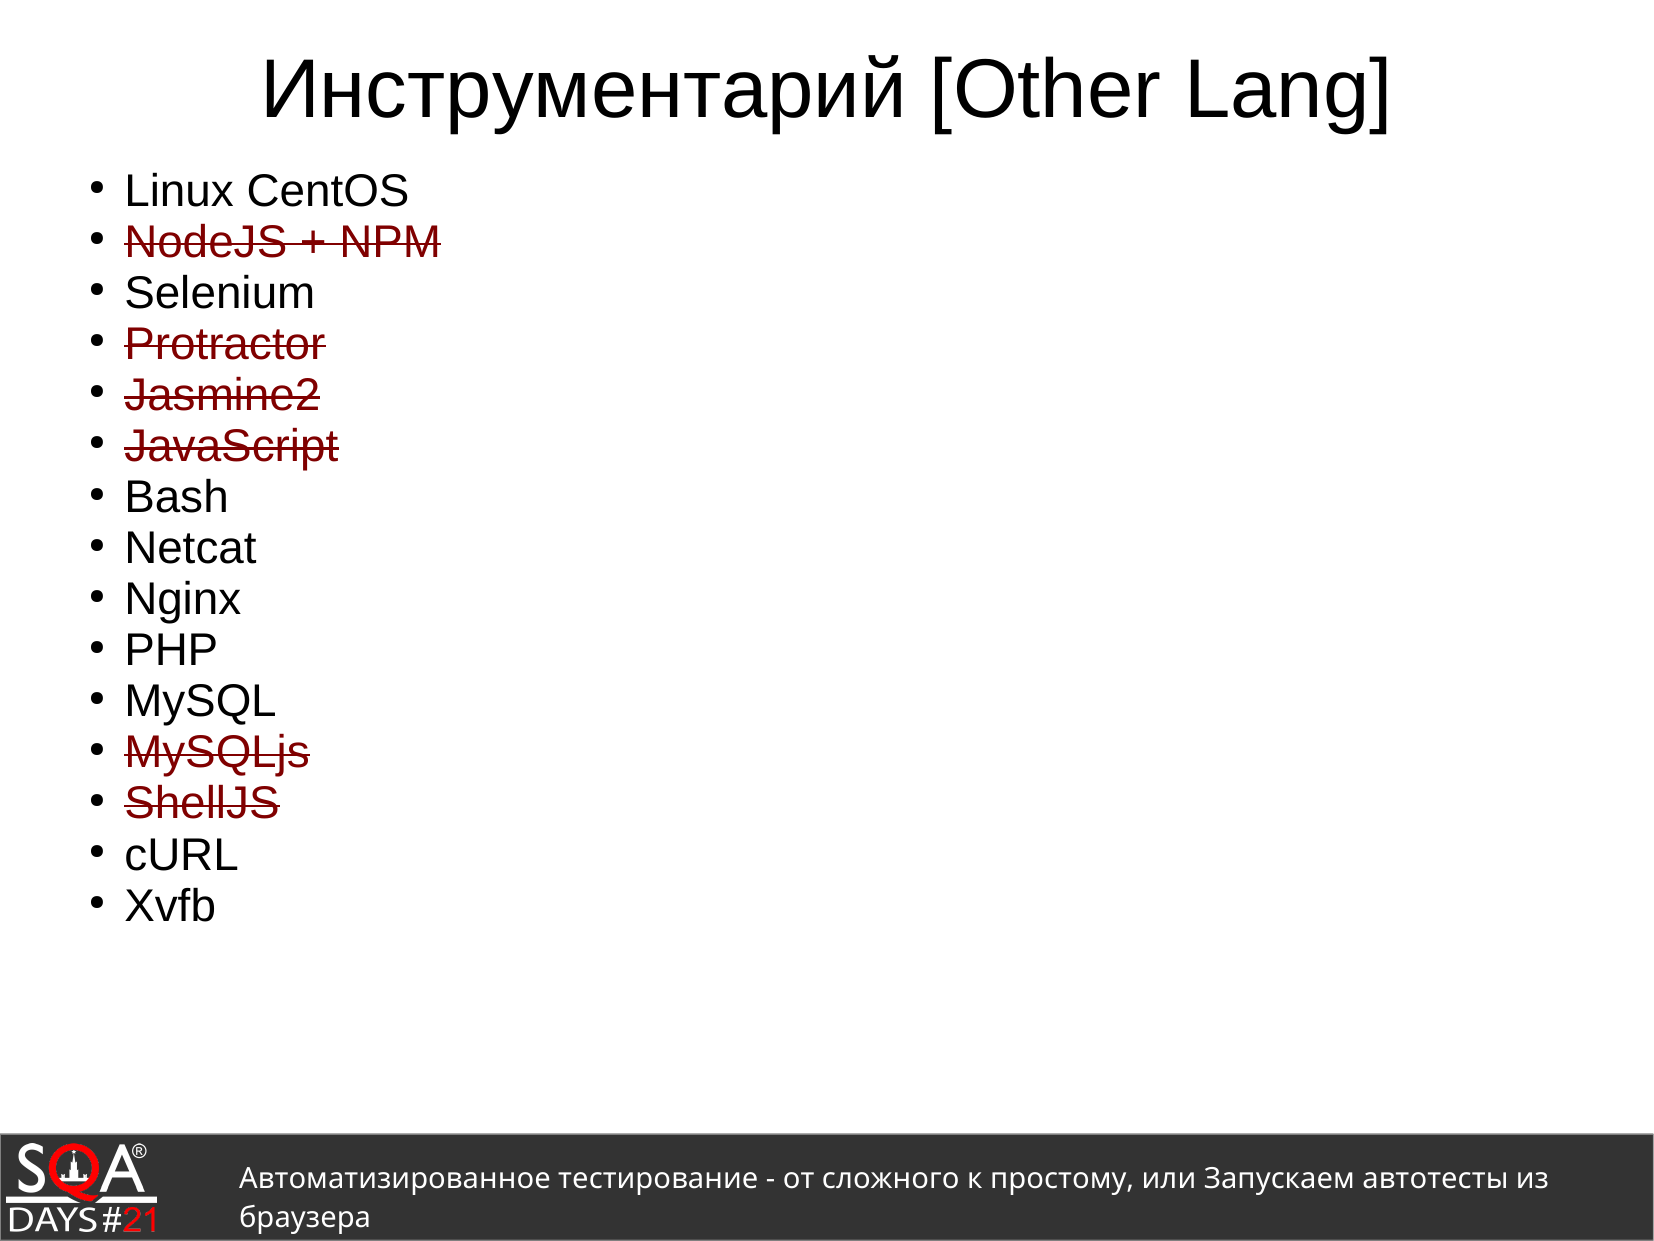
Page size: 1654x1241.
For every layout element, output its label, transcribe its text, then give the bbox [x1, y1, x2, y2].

text_box Автоматизированное тестирование - от сложного к простому, или Запускаем автотесты из браузера [224, 1145, 1607, 1229]
text_box [0, 1134, 1654, 1241]
text_box Инструментарий [Other Lang] [118, 35, 1536, 151]
text_box Linux CentOS NodeJS + NPM Selenium Protractor Jasmine2 JavaScript Bash Netcat Nginx PHP MySQL MySQLjs ShellJS cURL Xvfb [74, 157, 1616, 1109]
picture [6, 1143, 157, 1232]
